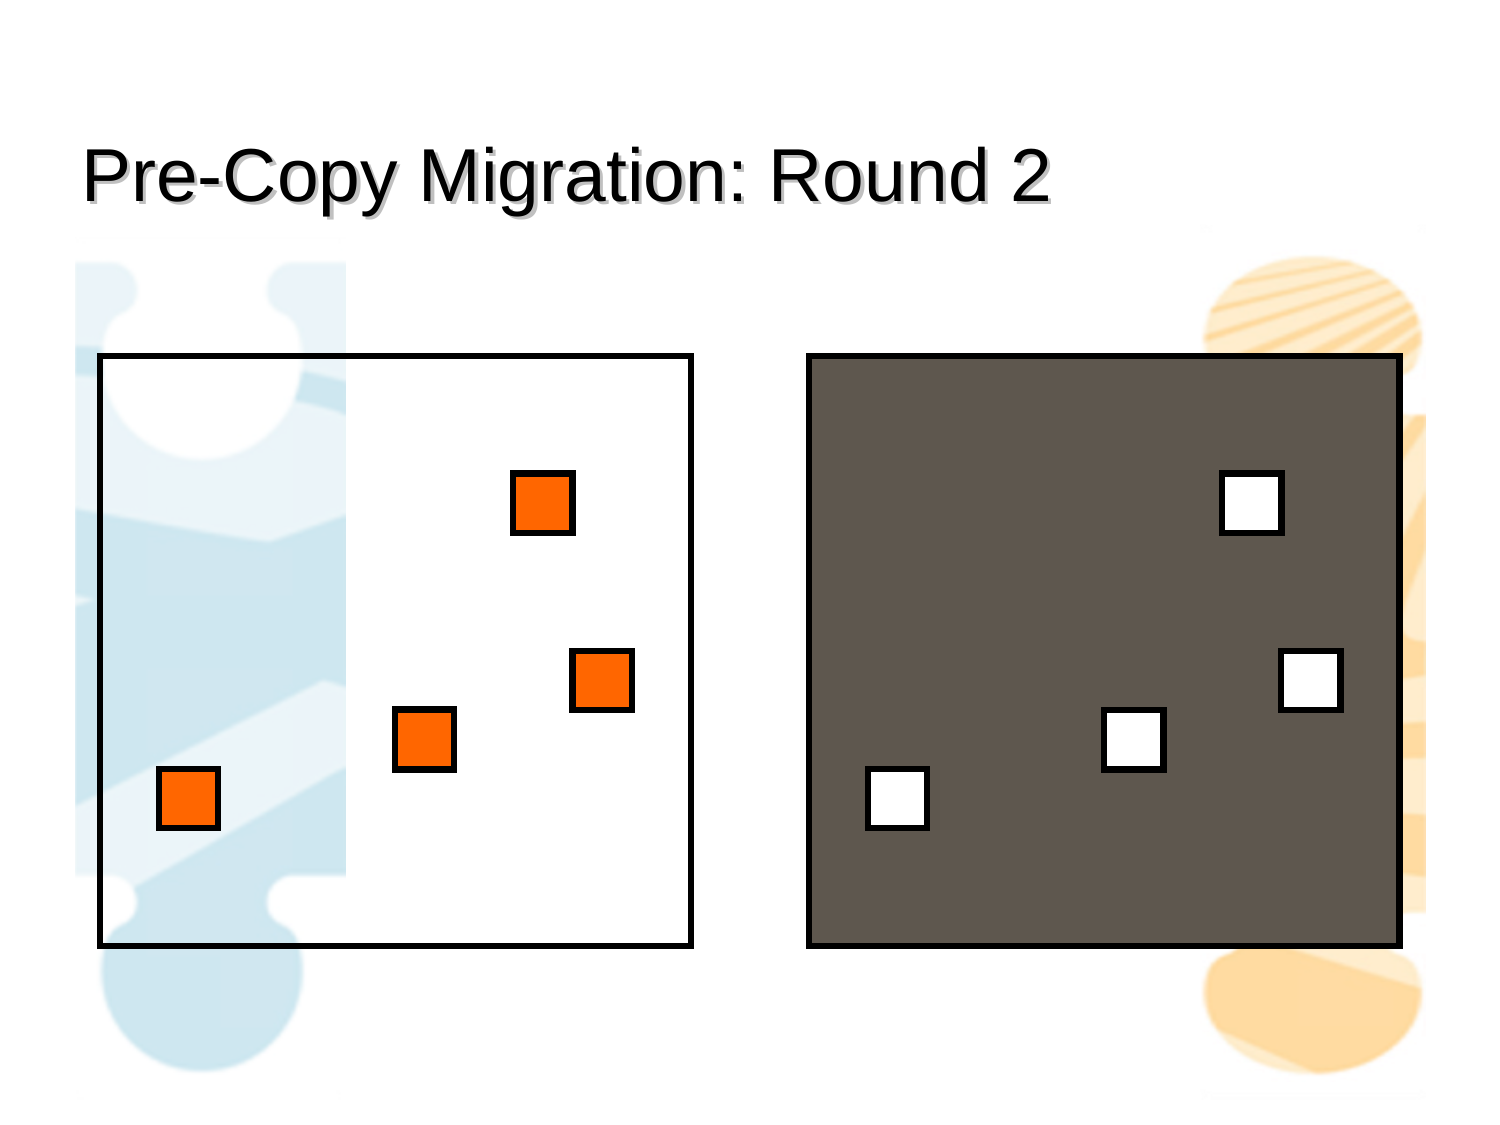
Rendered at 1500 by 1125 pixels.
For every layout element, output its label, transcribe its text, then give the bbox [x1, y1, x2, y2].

text_box [395, 709, 455, 770]
picture [75, 237, 346, 1100]
text_box [159, 768, 219, 829]
title Pre-Copy Migration: Round 2 [66, 37, 1342, 225]
picture [103, 359, 346, 943]
text_box [572, 650, 632, 711]
text_box [513, 473, 573, 534]
picture [1200, 224, 1426, 1100]
text_box [808, 355, 1400, 947]
